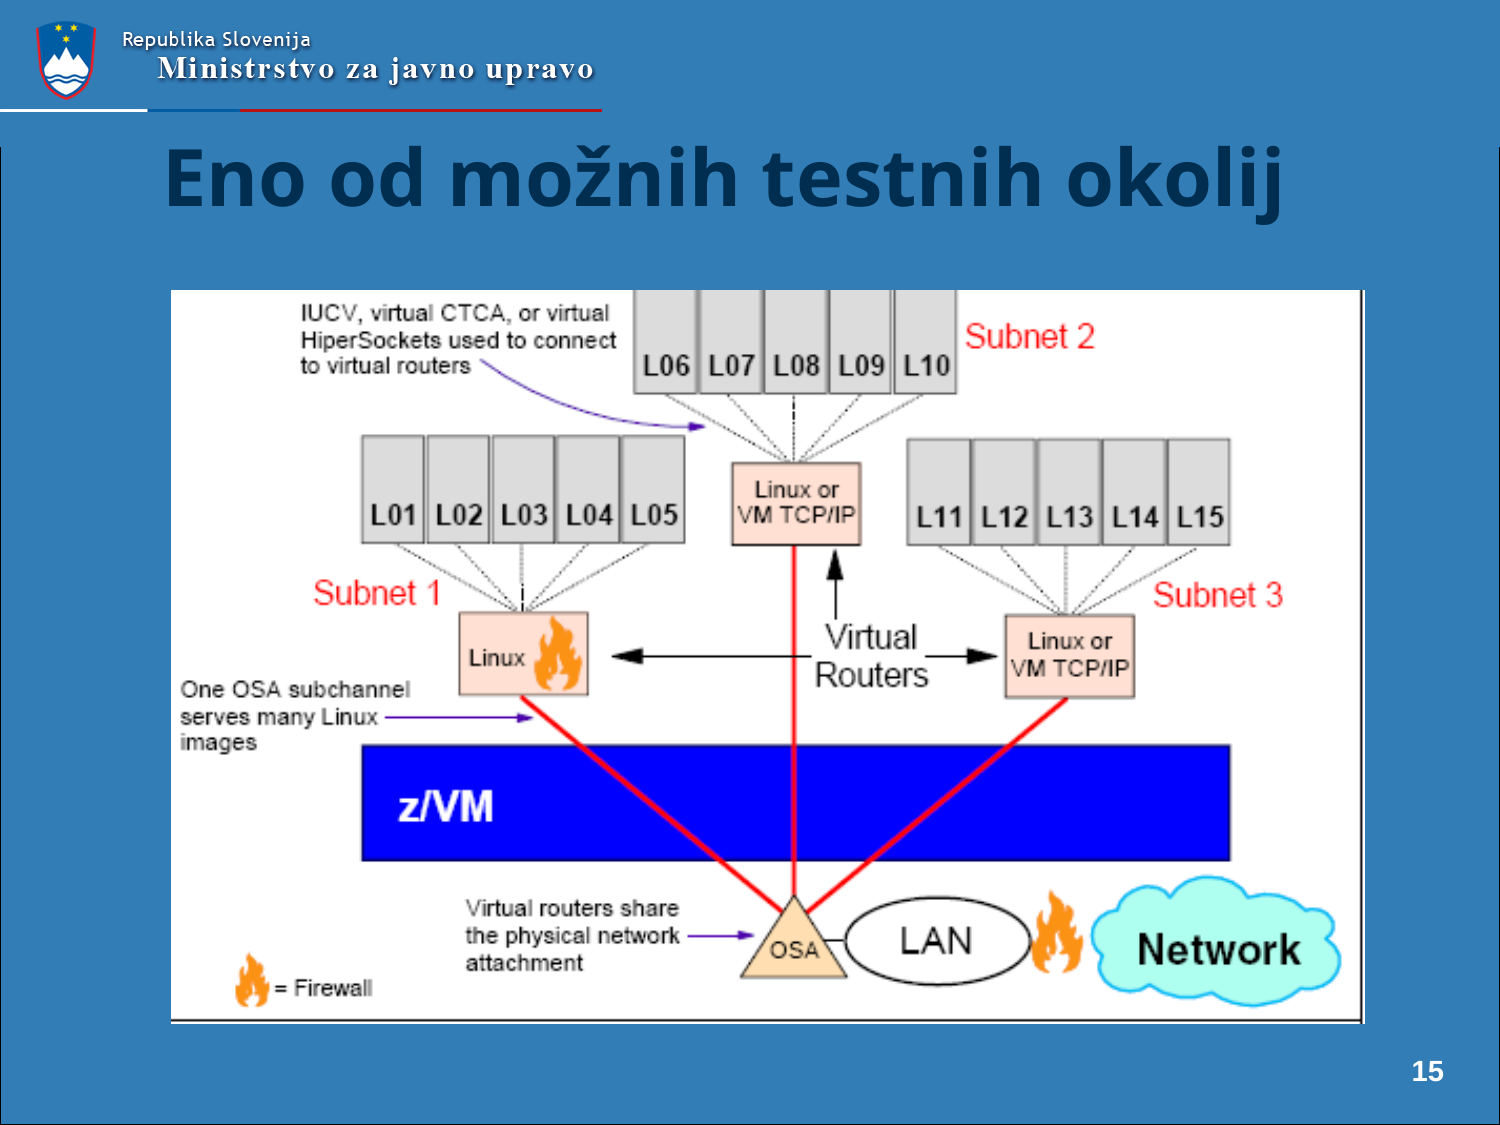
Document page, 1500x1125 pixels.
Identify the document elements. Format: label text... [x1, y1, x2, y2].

picture [0, 0, 1500, 147]
text_box [171, 290, 1365, 1024]
title Eno od možnih testnih okolij [147, 113, 1459, 254]
